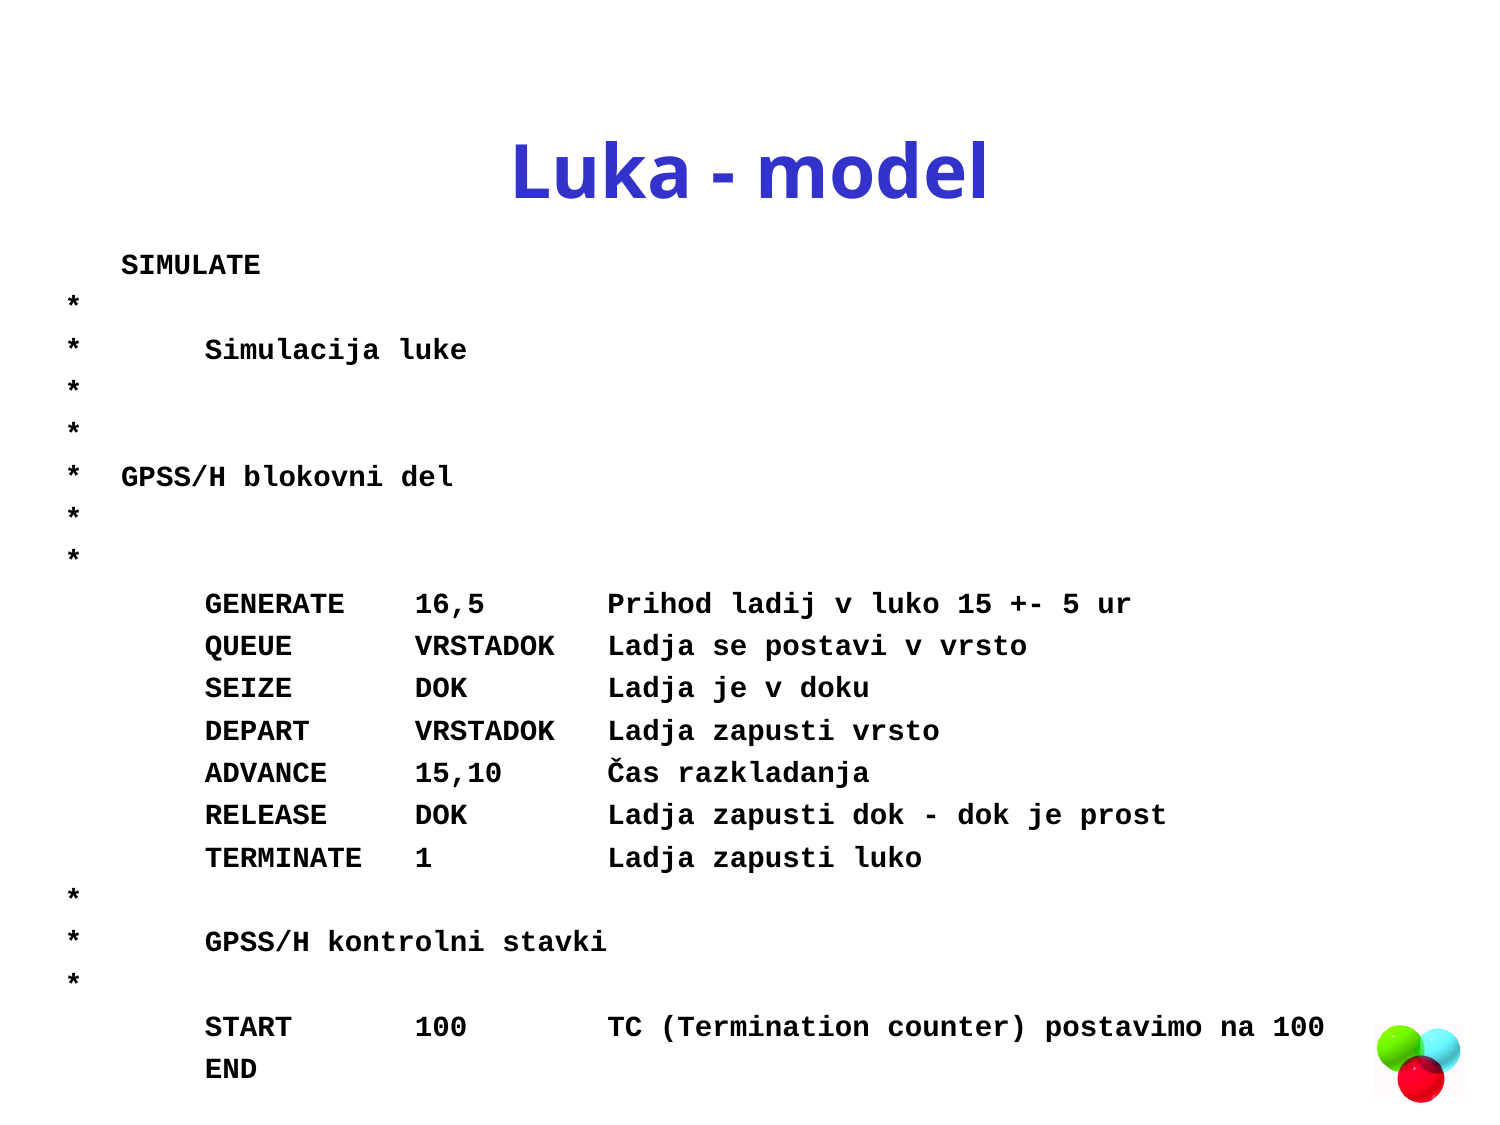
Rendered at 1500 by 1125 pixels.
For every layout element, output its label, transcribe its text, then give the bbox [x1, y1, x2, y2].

title Luka - model [112, 74, 1388, 237]
list SIMULATE * * Simulacija luke * * * GPSS/H blokovni del * * GENERATE 16,5 Prihod ladij v luko 15 +- 5 ur QUEUE VRSTADOK Ladja se postavi v vrsto SEIZE DOK Ladja je v doku DEPART VRSTADOK Ladja zapusti vrsto ADVANCE 15,10 Čas razkladanja RELEASE DOK Ladja zapusti dok - dok je prost TERMINATE 1 Ladja zapusti luko * * GPSS/H kontrolni stavki * START 100 TC (Termination counter) postavimo na 100 END [50, 237, 1463, 1113]
chart [1374, 1025, 1463, 1104]
